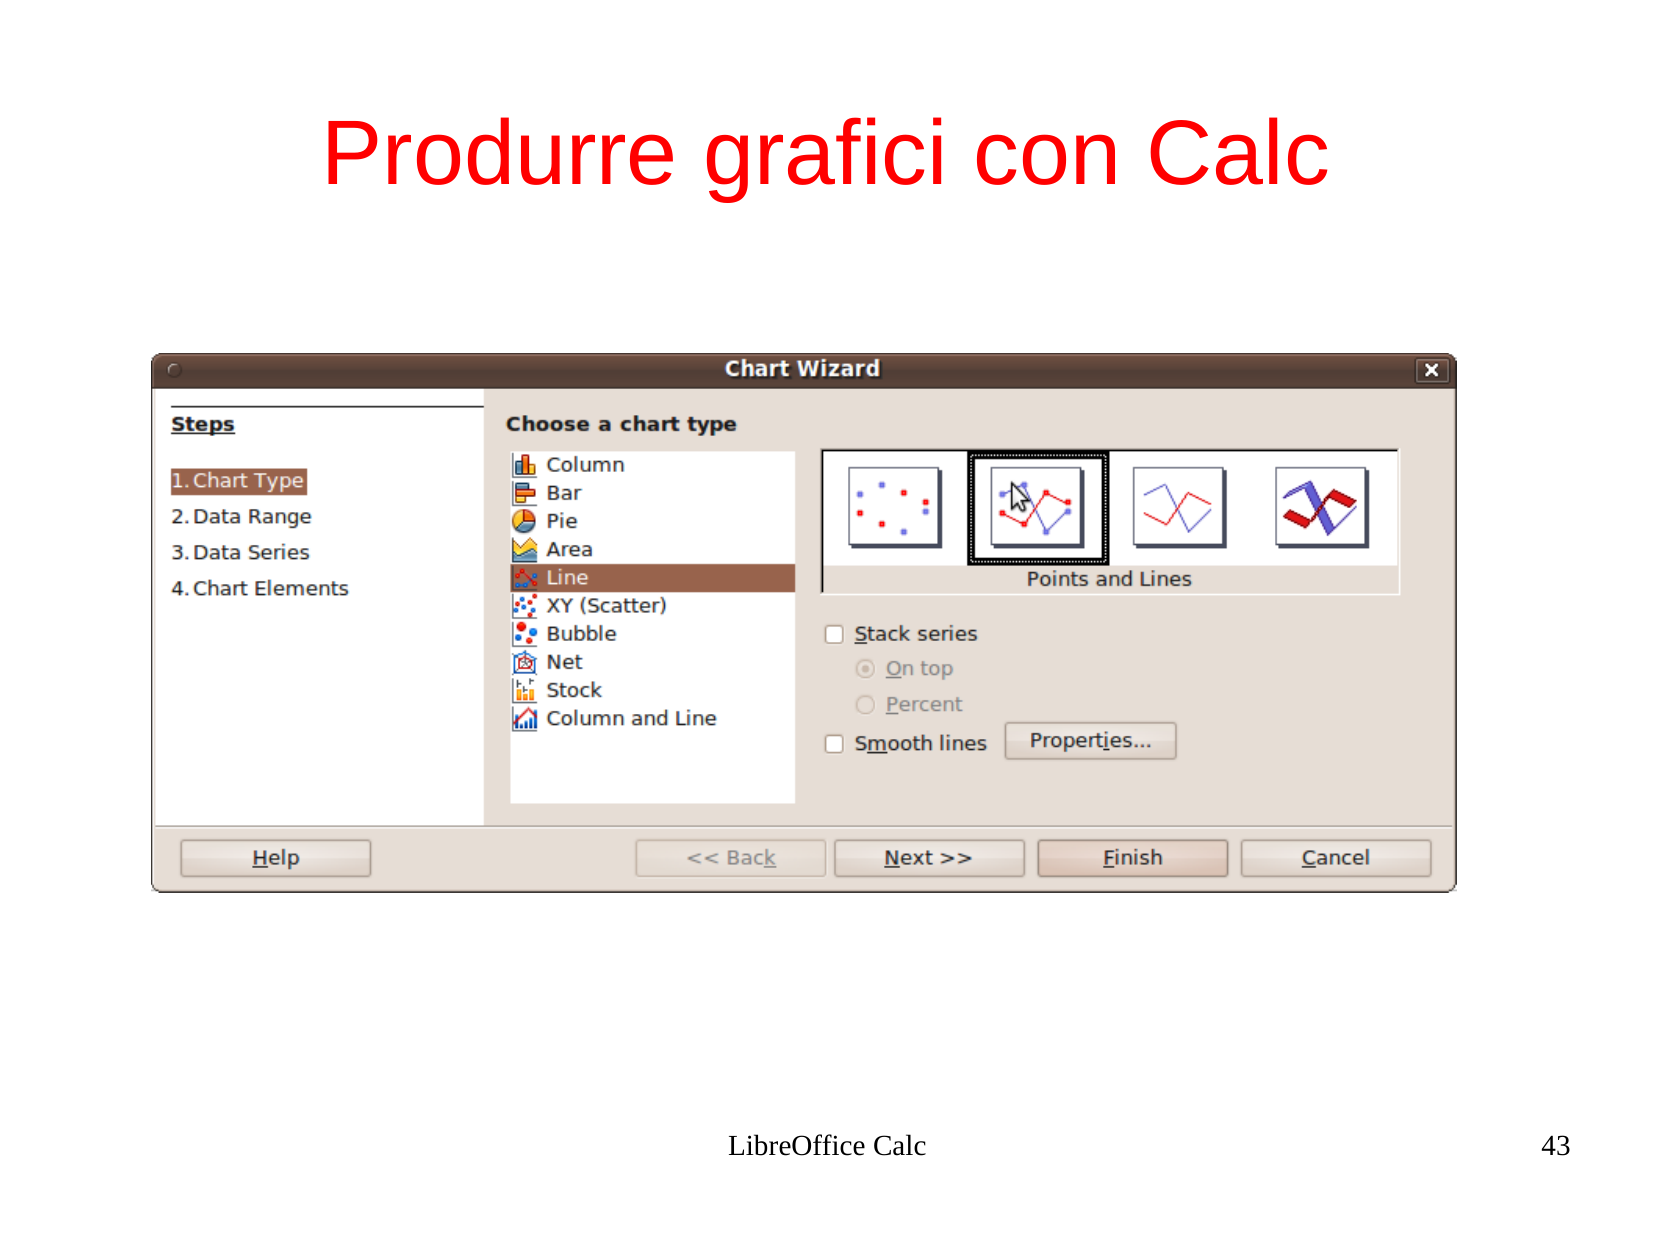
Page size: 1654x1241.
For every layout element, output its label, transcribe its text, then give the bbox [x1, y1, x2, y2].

picture [151, 353, 1457, 893]
title Produrre grafici con Calc [82, 49, 1571, 257]
